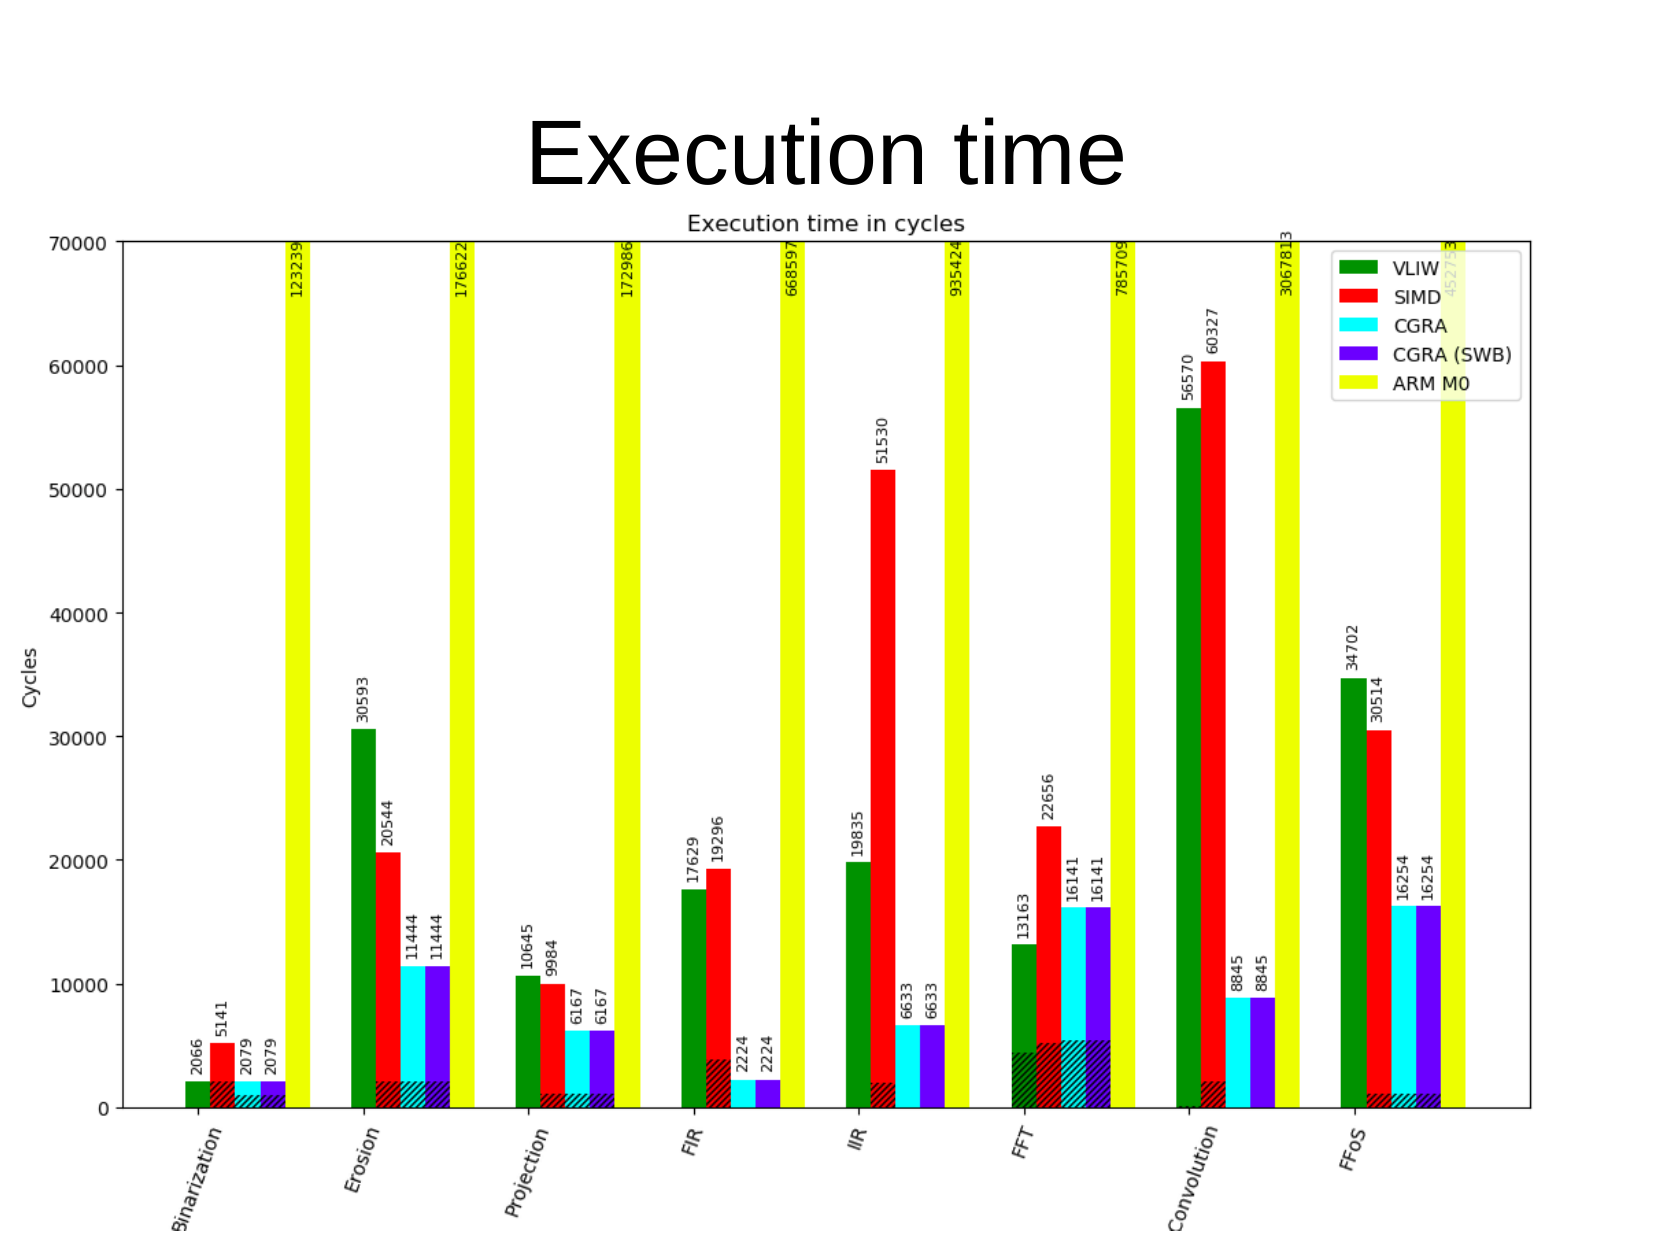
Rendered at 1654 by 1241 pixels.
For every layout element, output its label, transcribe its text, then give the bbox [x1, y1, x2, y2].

title Execution time [82, 49, 1571, 257]
picture [0, 108, 1654, 1231]
